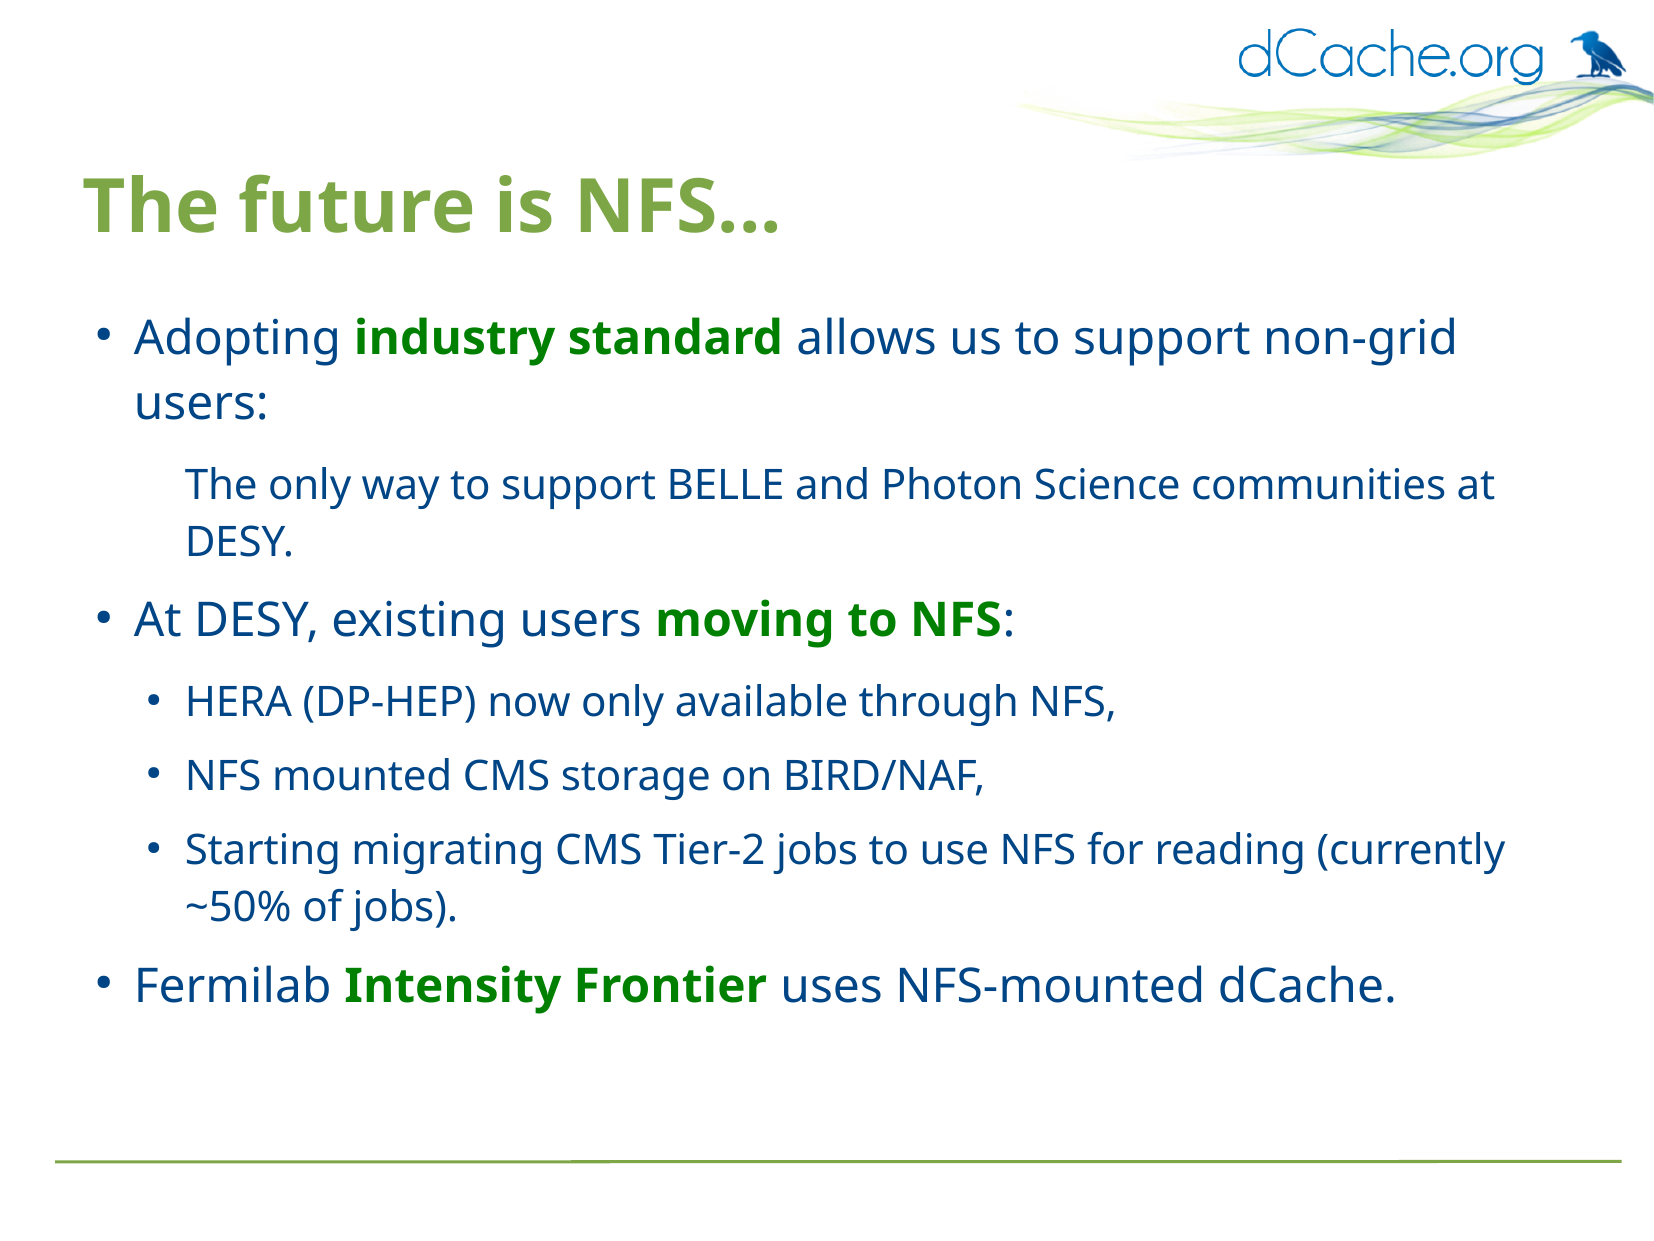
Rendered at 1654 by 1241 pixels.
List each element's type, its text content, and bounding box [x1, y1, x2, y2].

title The future is NFS... [82, 155, 1605, 252]
picture [956, 16, 1654, 169]
list Adopting industry standard allows us to support non-grid users: The only way to support BELLE and Photon Science communities at DESY. At DESY, existing users moving to NFS: HERA (DP-HEP) now only available through NFS, NFS mounted CMS storage on BIRD/NAF, Starting migrating CMS Tier-2 jobs to use NFS for reading (currently ~50% of jobs). Fermilab Intensity Frontier uses NFS-mounted dCache. [82, 302, 1571, 1023]
